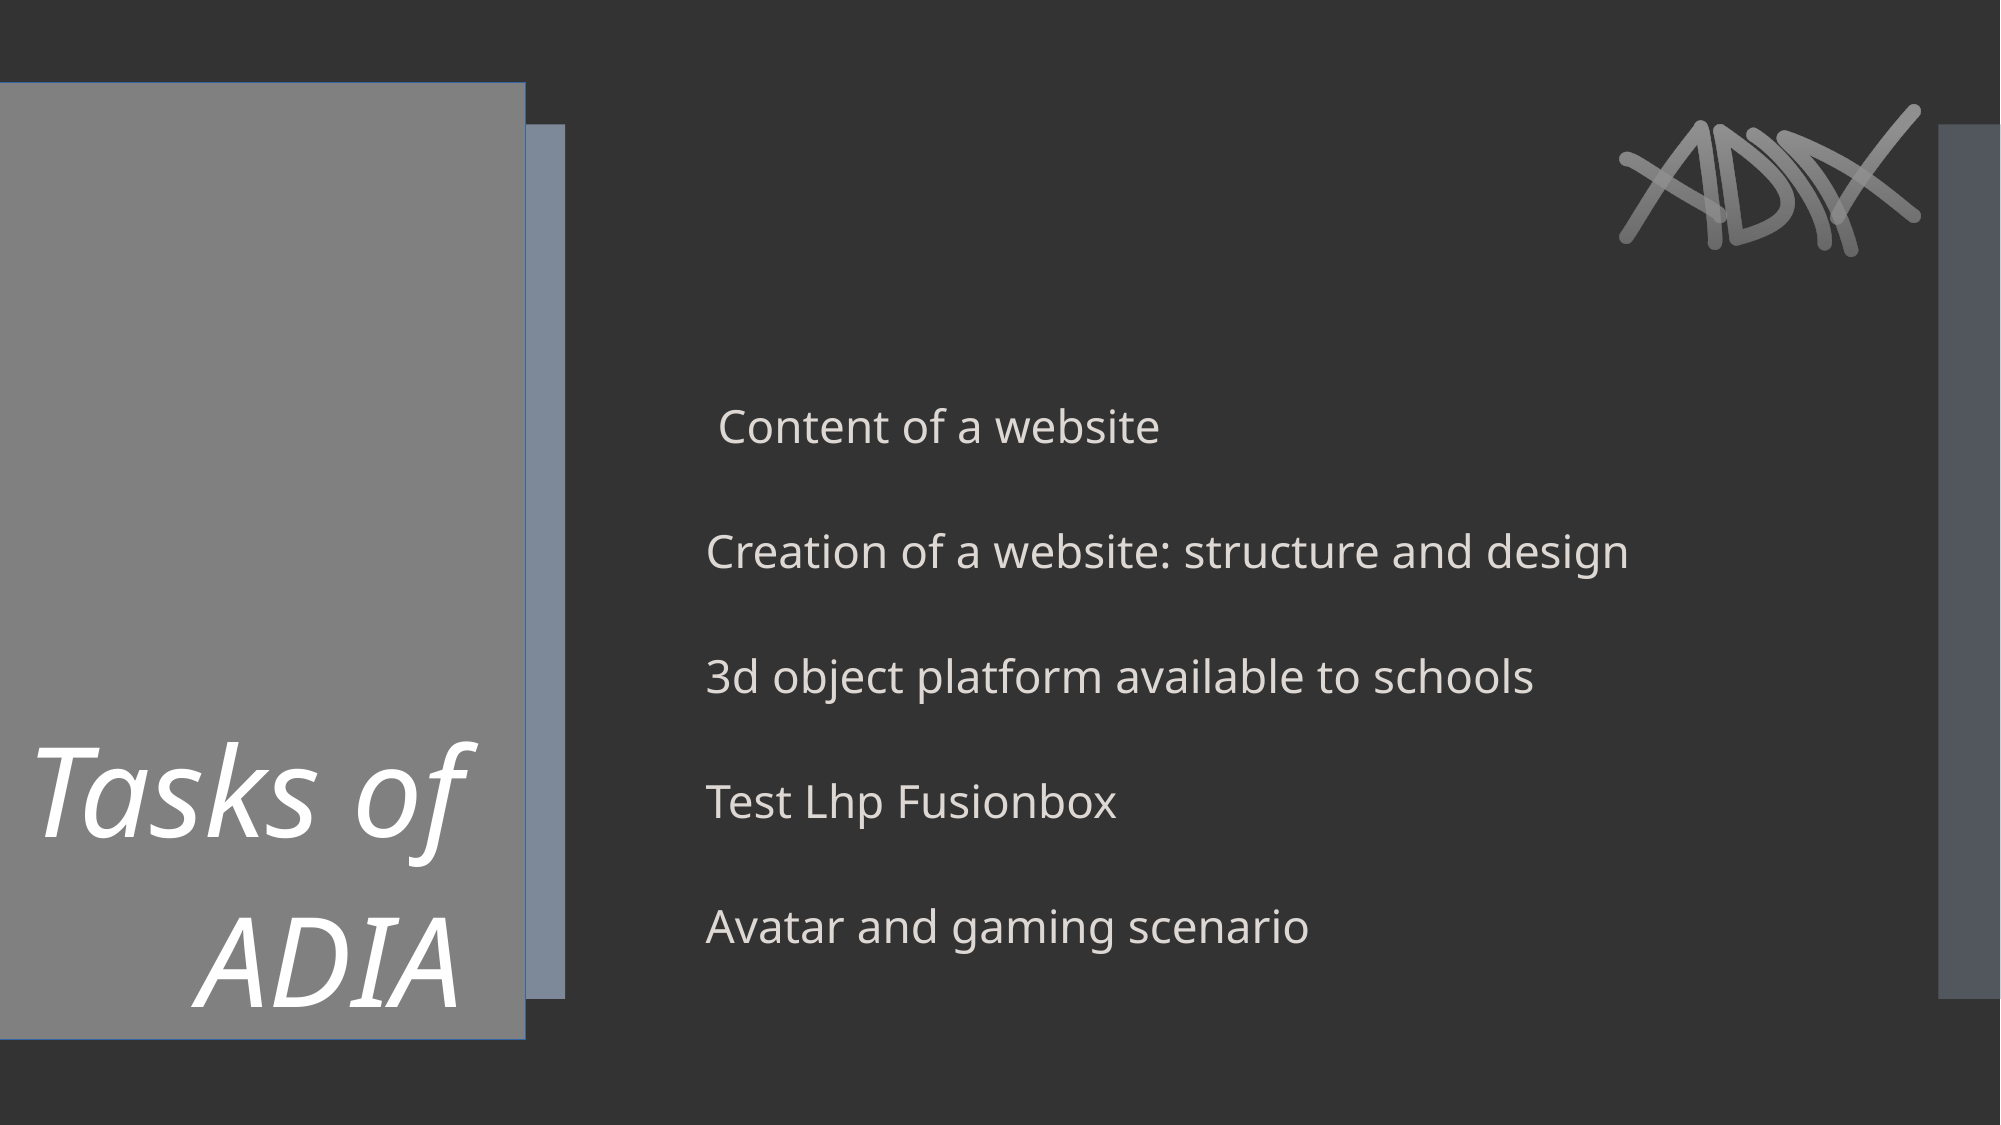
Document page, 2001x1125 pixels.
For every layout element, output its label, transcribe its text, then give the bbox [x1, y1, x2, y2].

picture [1619, 104, 1921, 257]
text_box Tasks of ADIA [11, 661, 509, 1087]
text_box [0, 82, 526, 1040]
text_box Content of a website Creation of a website: structure and design 3d object platform available to schools Test Lhp Fusionbox Avatar and gaming scenario [653, 330, 1887, 898]
